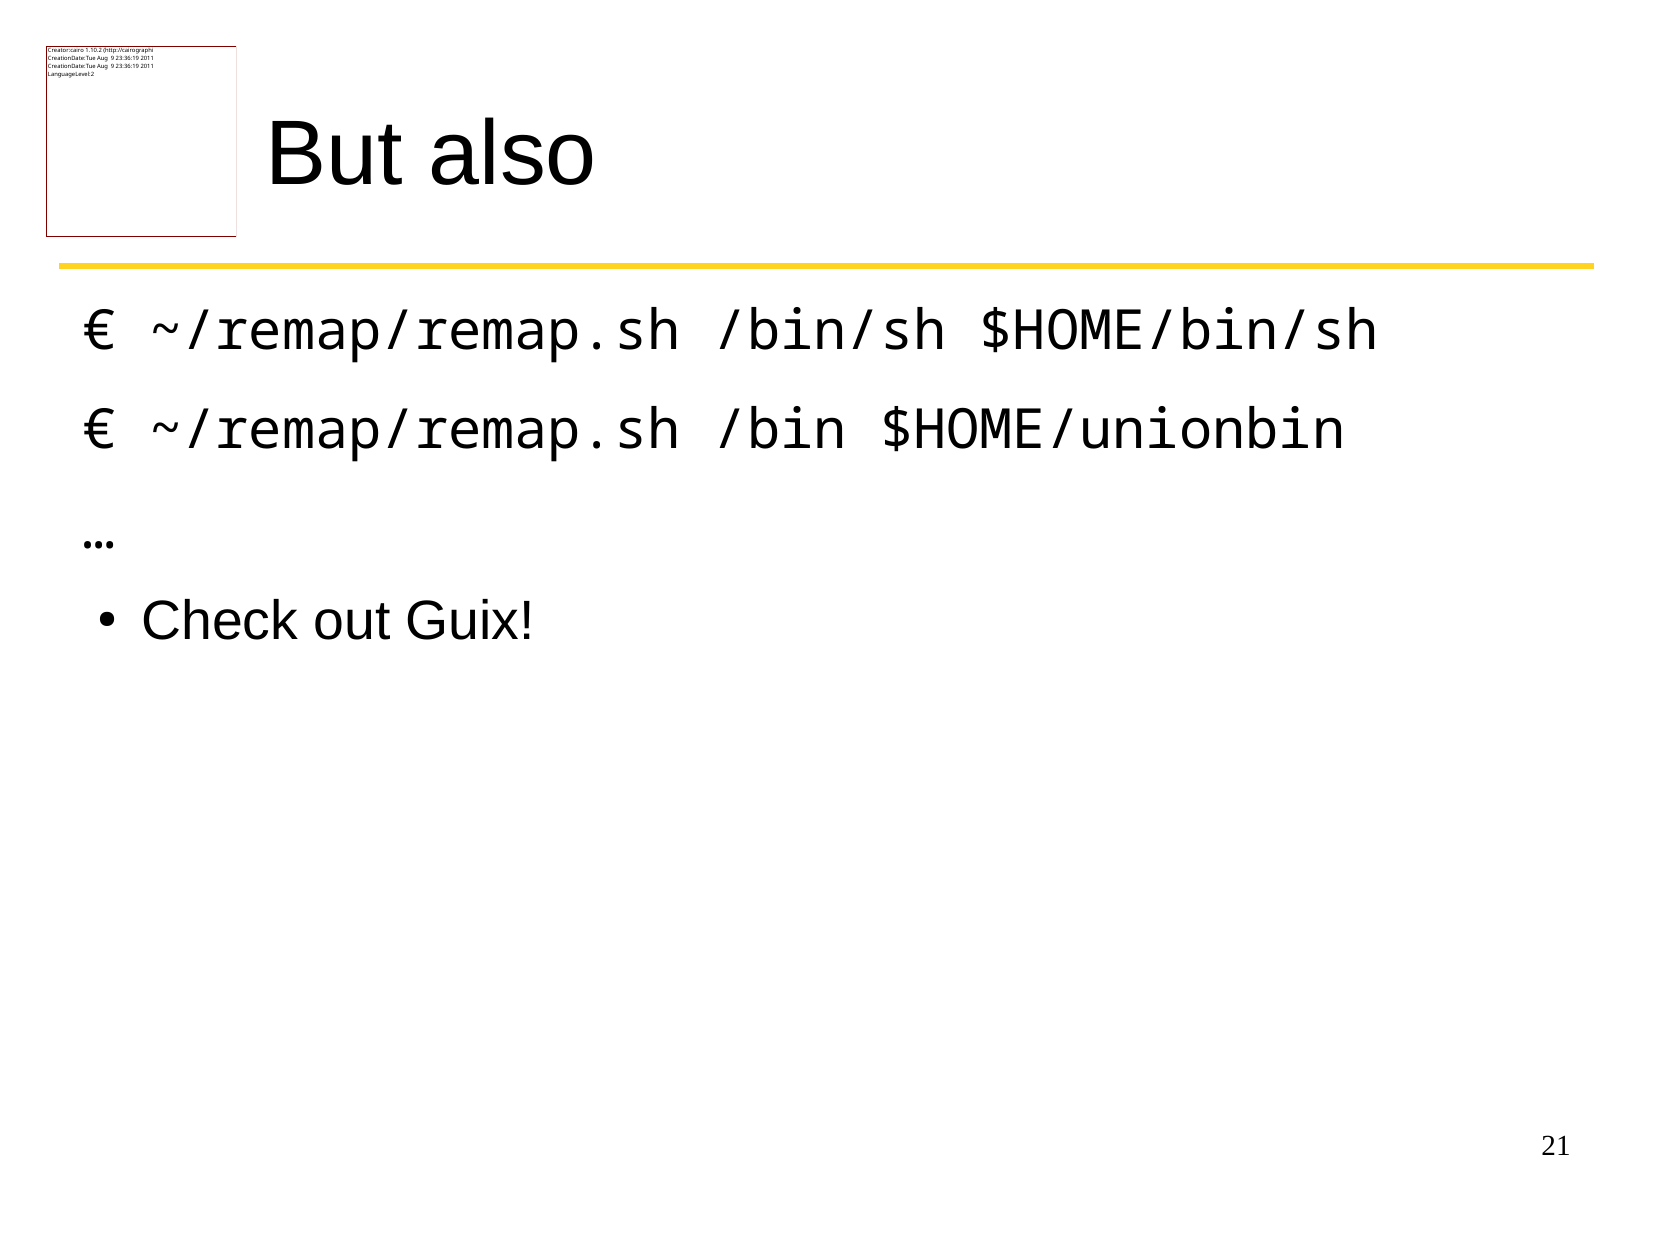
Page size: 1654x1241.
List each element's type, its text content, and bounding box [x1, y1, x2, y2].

list € ~/remap/remap.sh /bin/sh $HOME/bin/sh € ~/remap/remap.sh /bin $HOME/unionbin … Check out Guix! [82, 290, 1571, 1093]
title But also [265, 49, 1571, 257]
